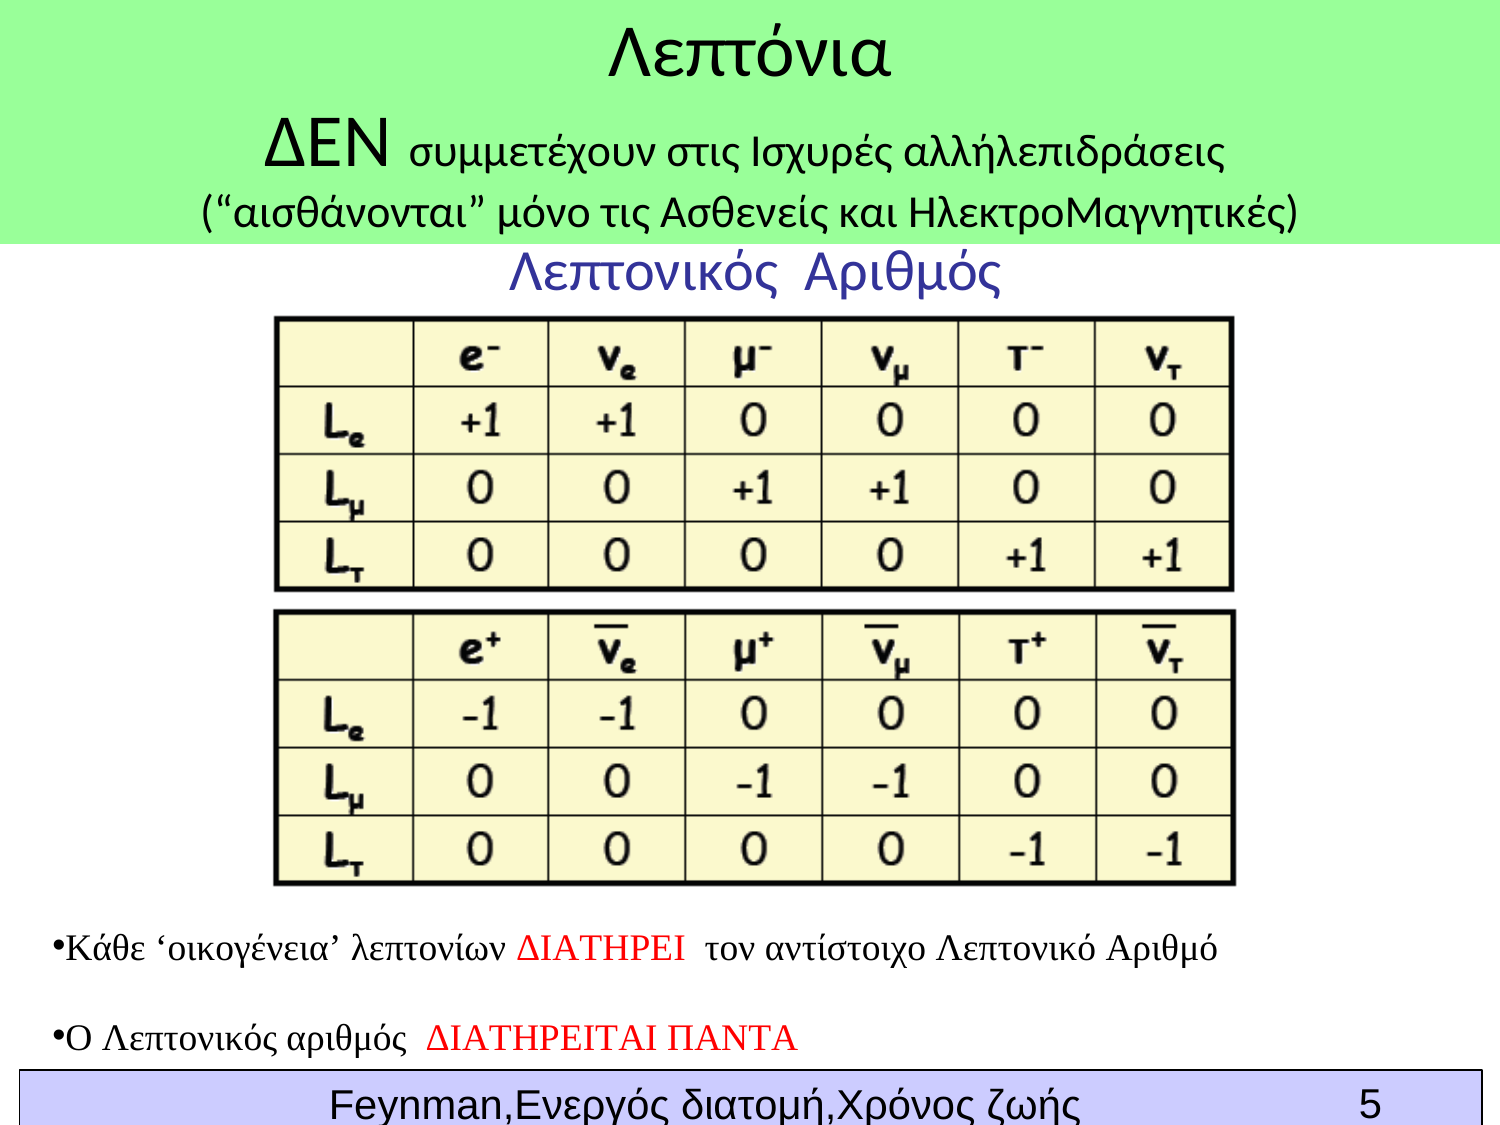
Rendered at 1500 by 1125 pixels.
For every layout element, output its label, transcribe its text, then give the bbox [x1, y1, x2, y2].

picture [267, 309, 1246, 598]
text_box Λεπτονικός Αριθμός [80, 224, 1432, 316]
text_box Κάθε ‘οικογένεια’ λεπτονίων ΔΙΑΤΗΡΕΙ τον αντίστοιχο Λεπτονικό Αριθμό Ο Λεπτονικός αριθμός ΔΙΑΤΗΡΕΙΤΑΙ ΠΑΝΤΑ [37, 914, 1500, 1066]
text_box Λεπτόνια ΔΕΝ συμμετέχουν στις Ισχυρές αλλήλεπιδράσεις (“αισθάνονται” μόνο τις Ασθενείς και ΗλεκτροΜαγνητικές) [0, 0, 1500, 244]
picture [270, 604, 1244, 894]
